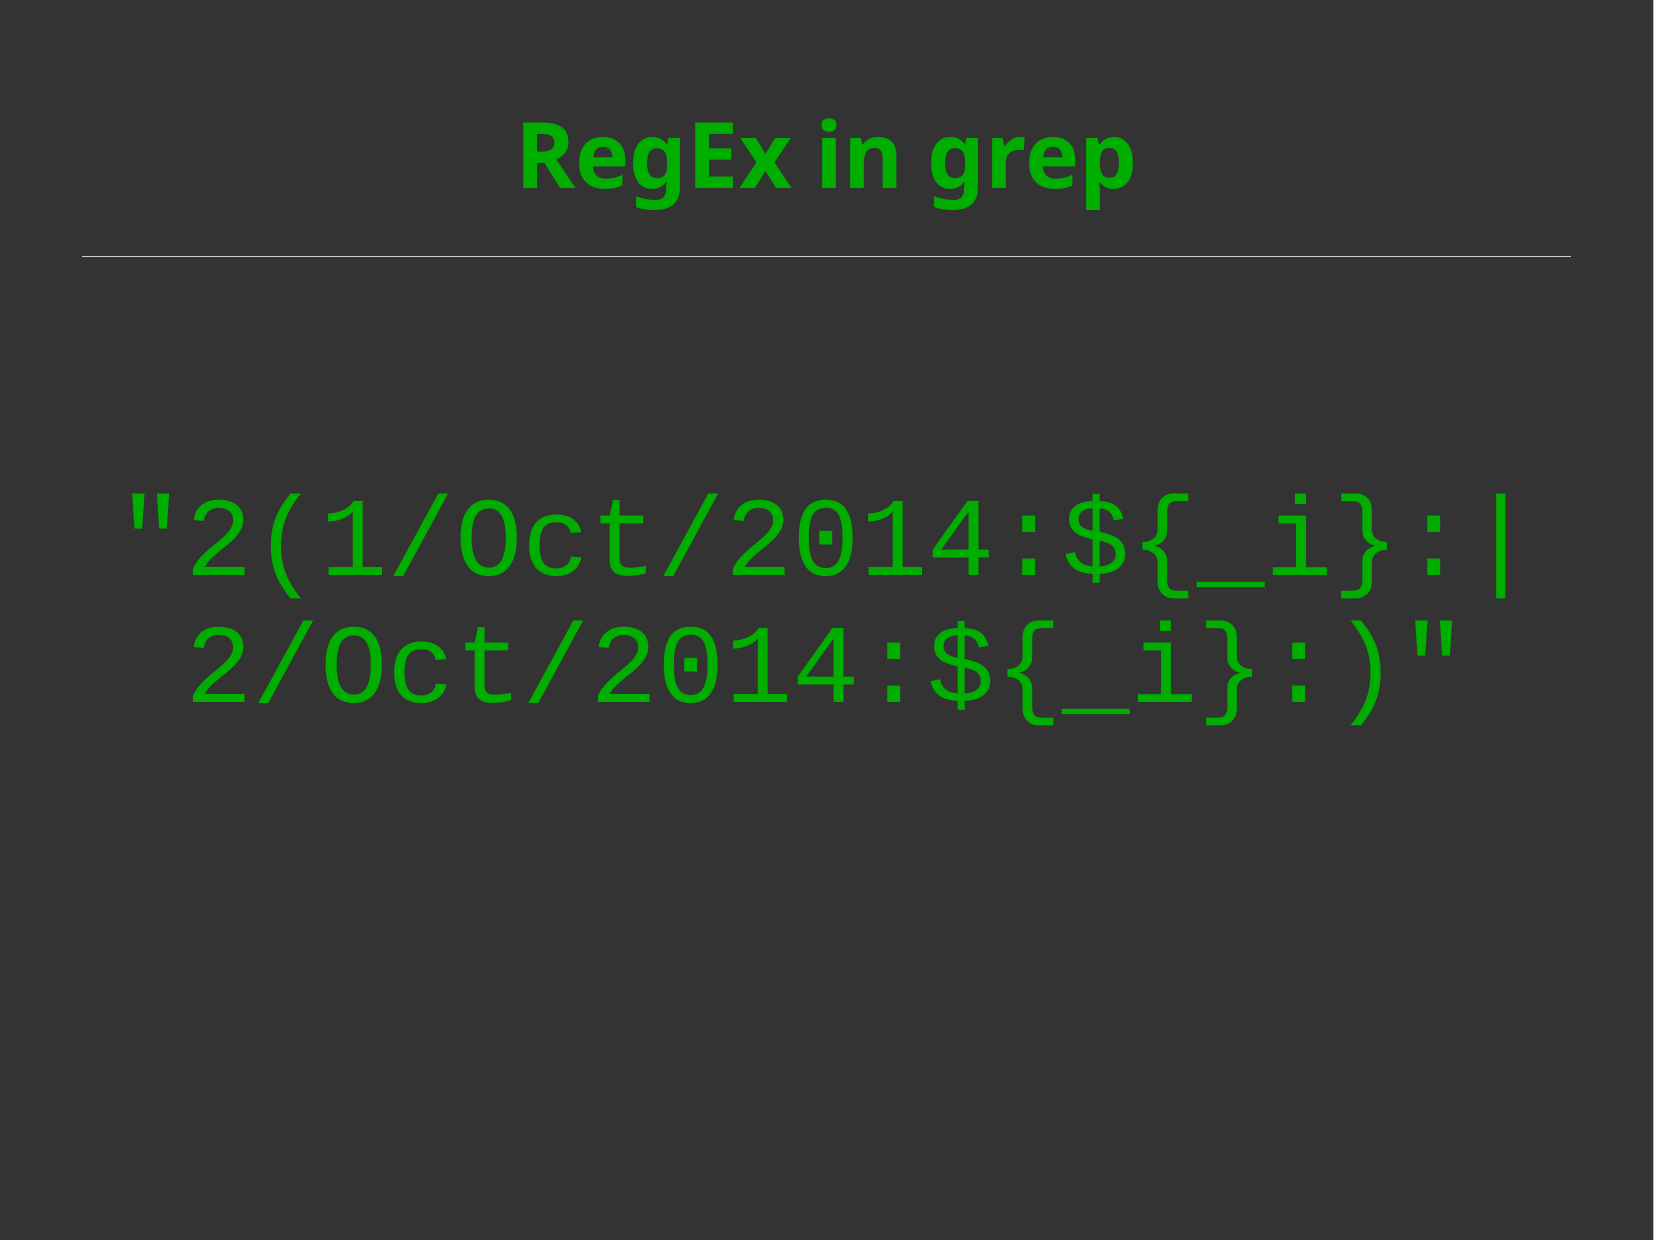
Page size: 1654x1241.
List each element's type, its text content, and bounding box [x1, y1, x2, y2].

title RegEx in grep [82, 49, 1571, 257]
list "2(1/Oct/2014:${_i}:|2/Oct/2014:${_i}:)" [82, 271, 1571, 1193]
